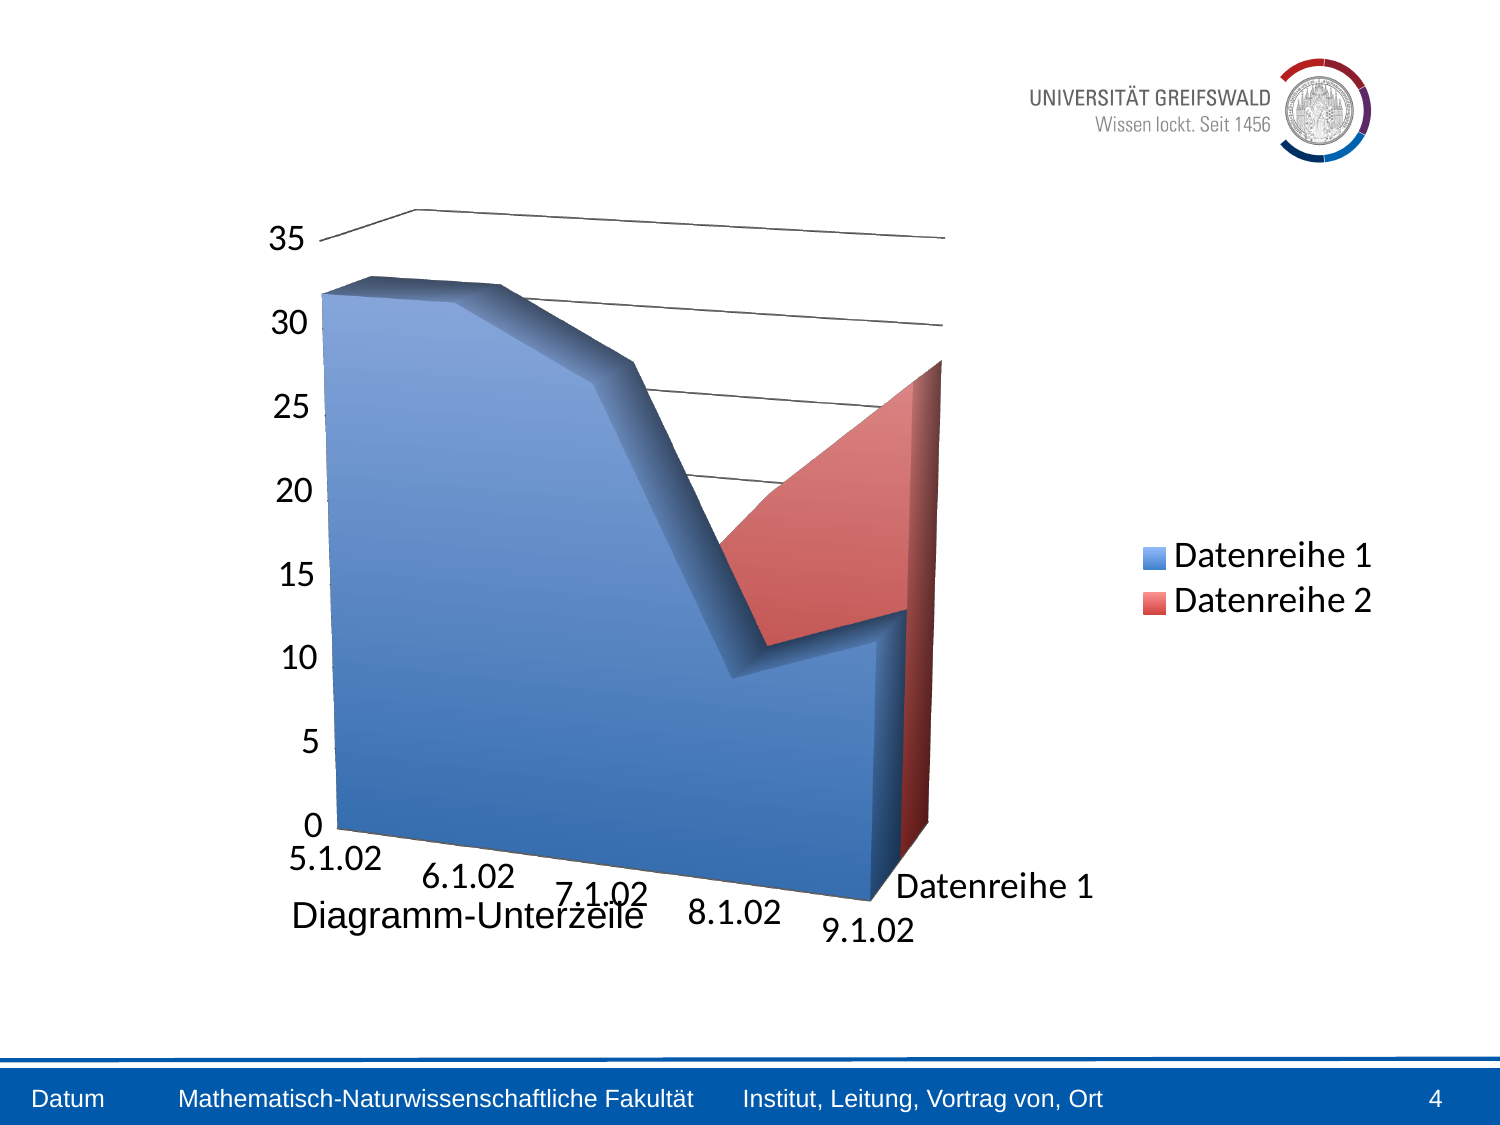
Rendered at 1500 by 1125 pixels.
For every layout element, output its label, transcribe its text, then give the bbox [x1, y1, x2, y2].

picture [1030, 58, 1372, 163]
chart [231, 194, 1398, 968]
text_box Diagramm-Unterzeile [276, 883, 1193, 945]
